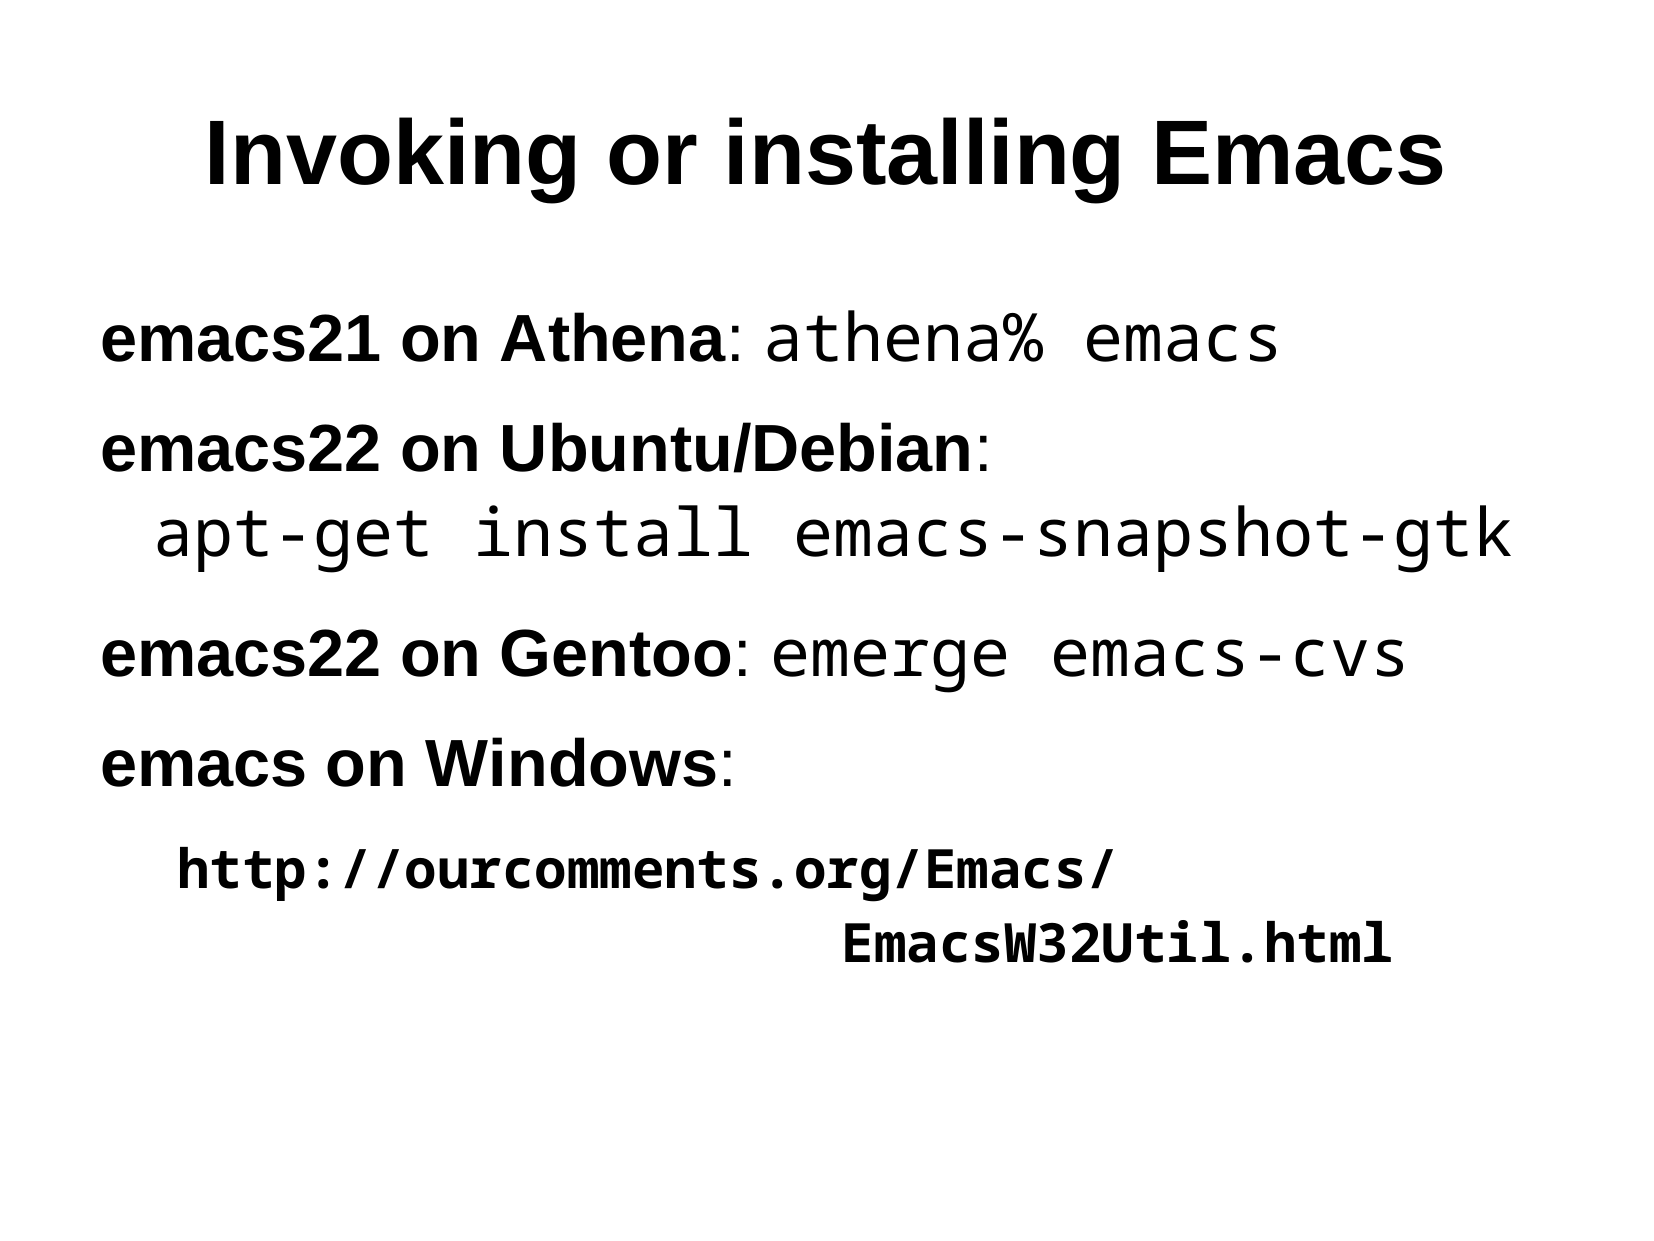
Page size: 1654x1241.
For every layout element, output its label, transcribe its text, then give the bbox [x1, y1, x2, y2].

list emacs21 on Athena: athena% emacs emacs22 on Ubuntu/Debian: apt-get install emacs-snapshot-gtk emacs22 on Gentoo: emerge emacs-cvs emacs on Windows: http://ourcomments.org/Emacs/ EmacsW32Util.html [82, 290, 1571, 1094]
title Invoking or installing Emacs [82, 56, 1571, 250]
